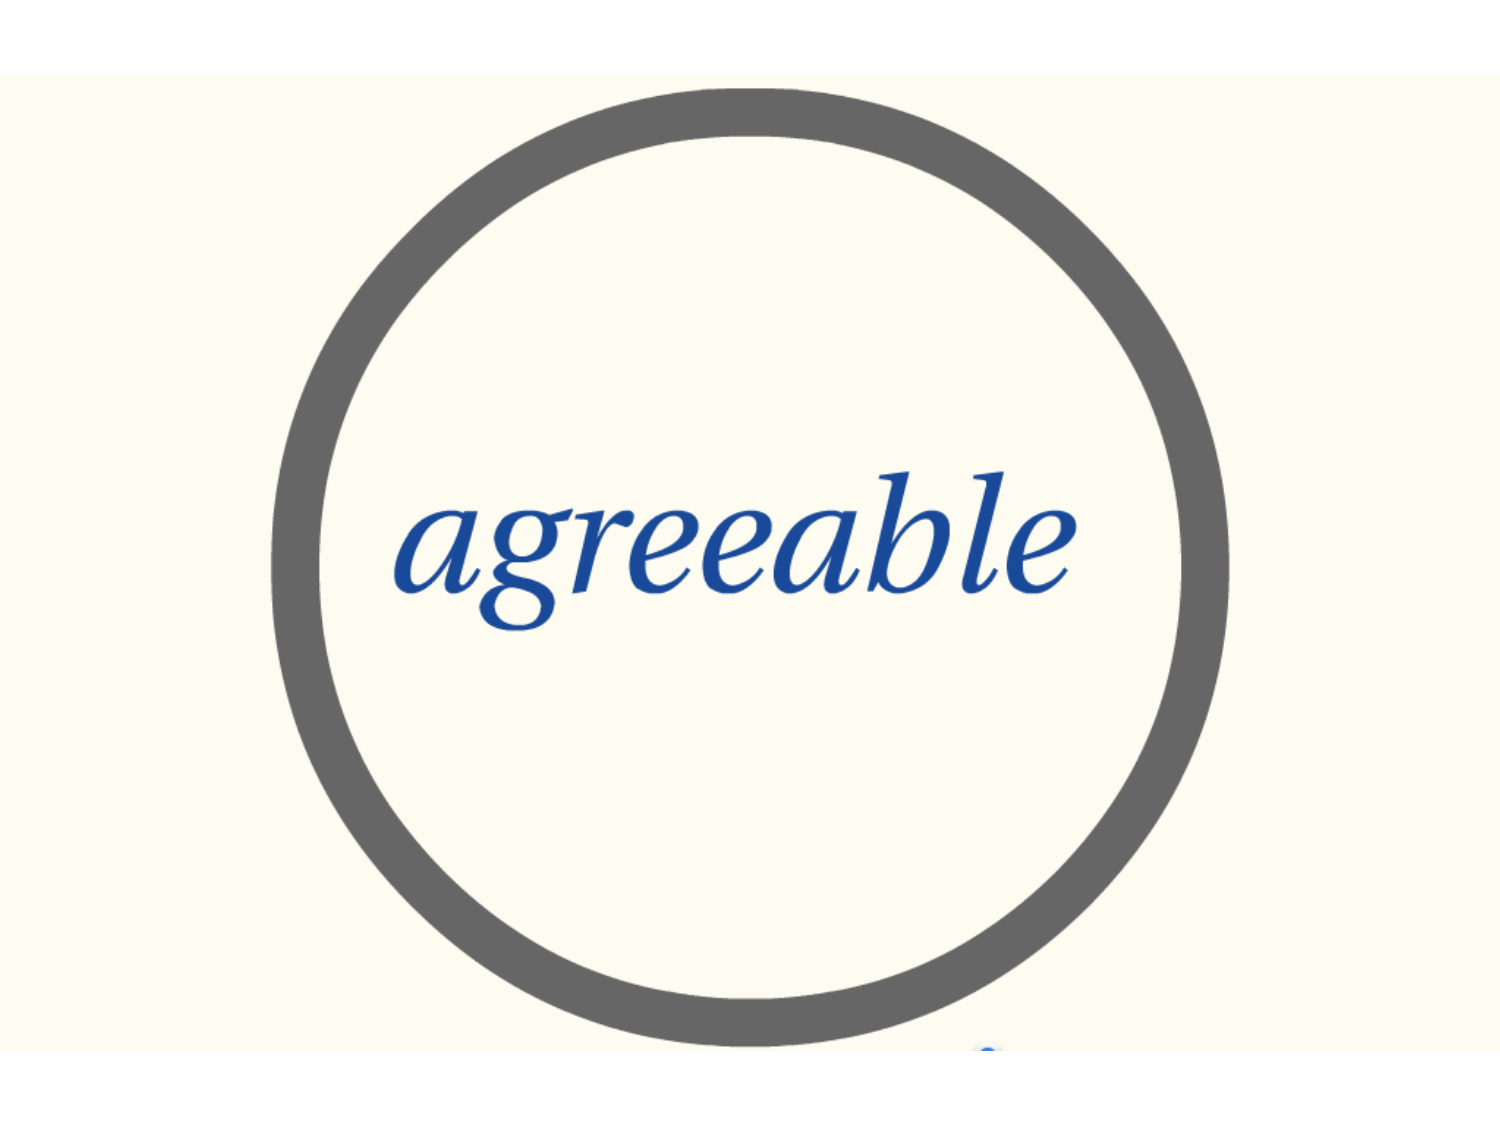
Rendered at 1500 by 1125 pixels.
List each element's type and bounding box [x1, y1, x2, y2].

picture [0, 74, 1500, 1051]
